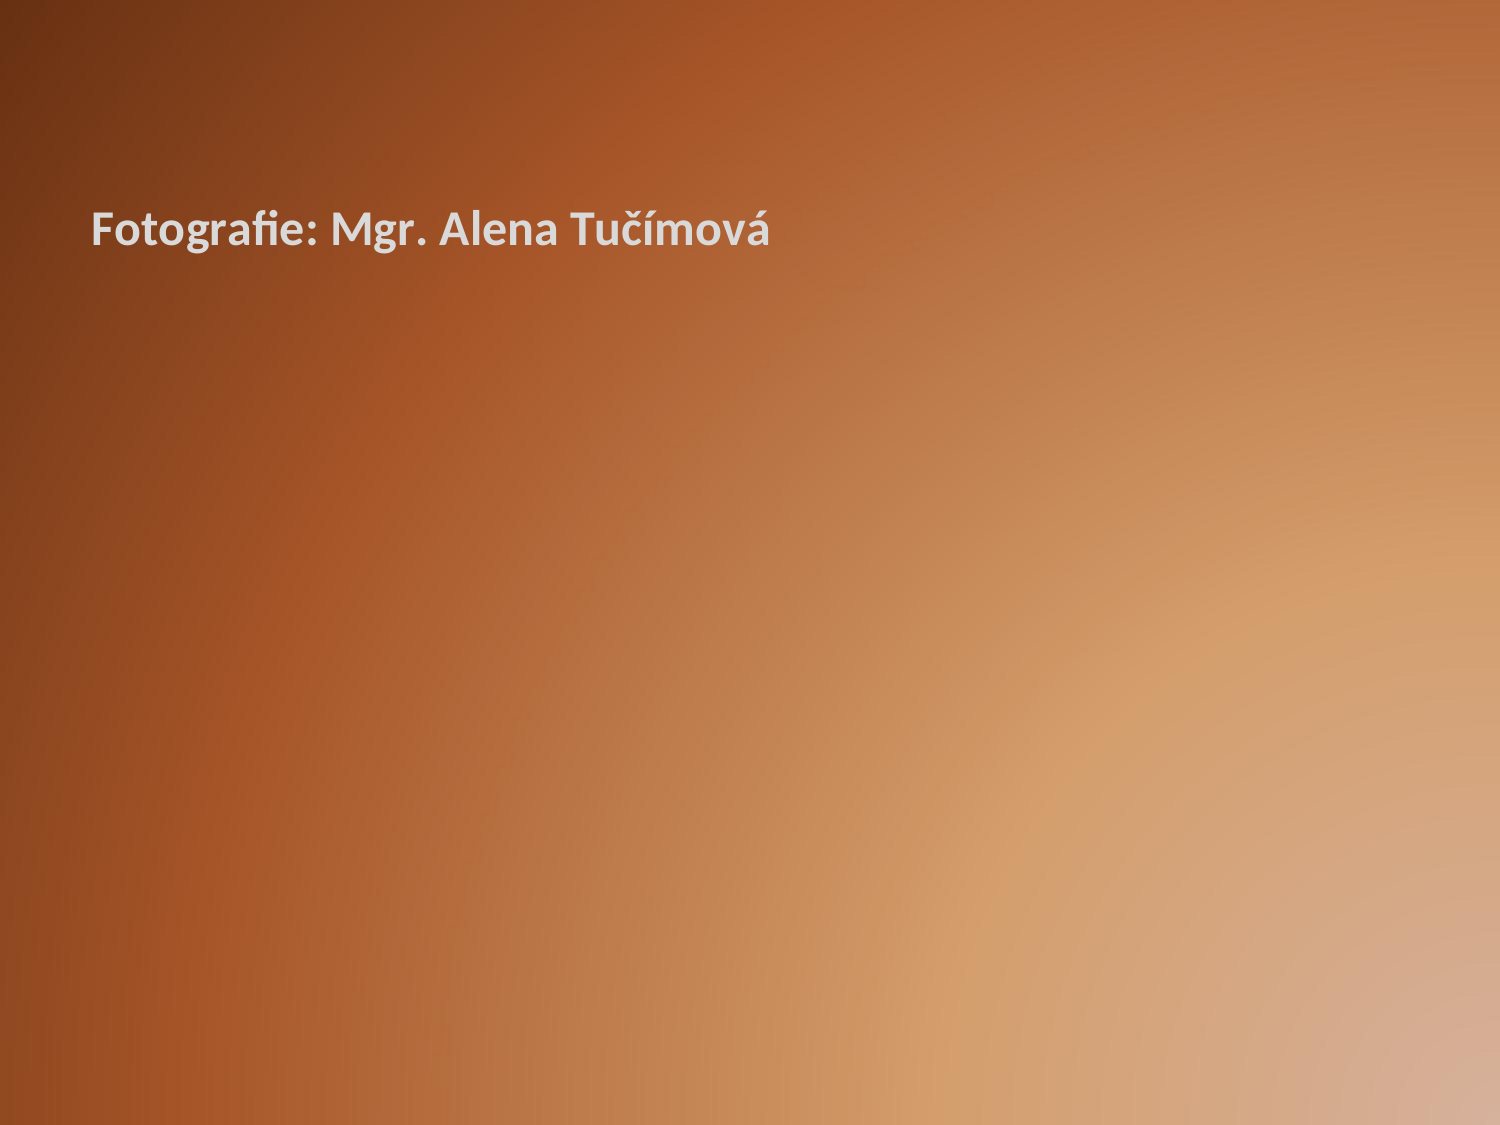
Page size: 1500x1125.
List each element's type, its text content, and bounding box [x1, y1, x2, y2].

title Fotografie: Mgr. Alena Tučímová [76, 101, 1427, 290]
picture [0, 0, 1500, 1125]
